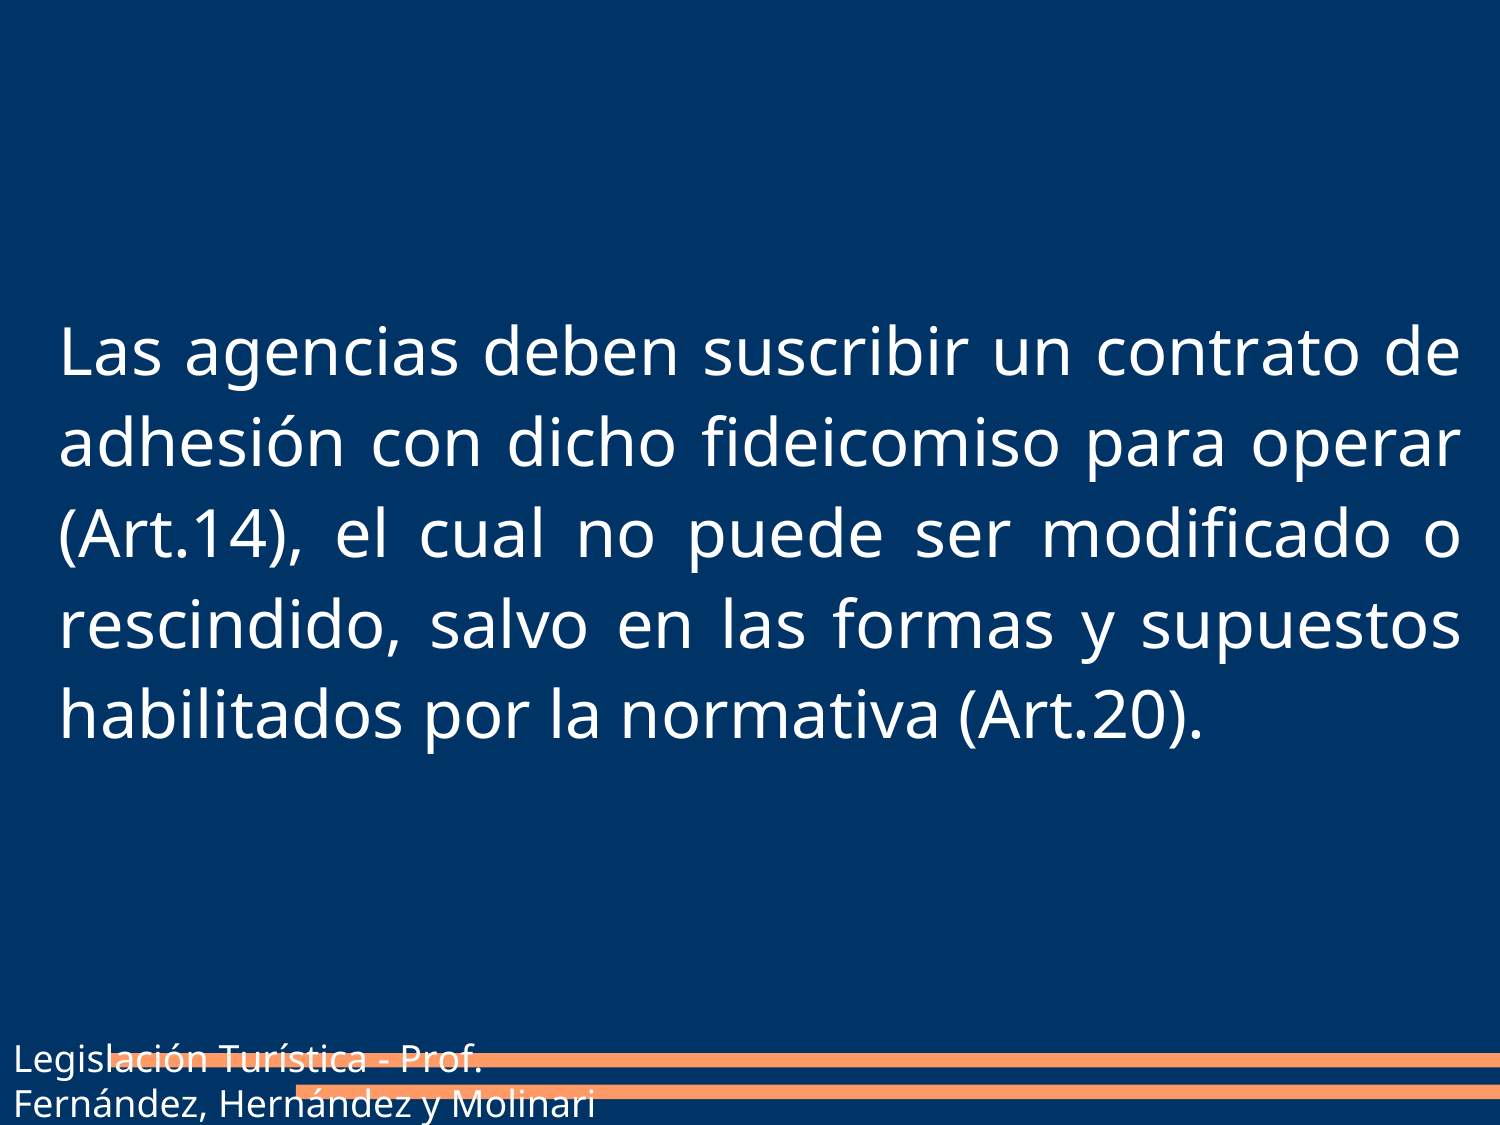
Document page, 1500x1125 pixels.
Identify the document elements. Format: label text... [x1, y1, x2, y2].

subtitle Las agencias deben suscribir un contrato de adhesión con dicho fideicomiso para operar (Art.14), el cual no puede ser modificado o rescindido, salvo en las formas y supuestos habilitados por la normativa (Art.20). [59, 106, 1465, 957]
footer Legislación Turística - Prof. Fernández, Hernández y Molinari [0, 1027, 697, 1077]
